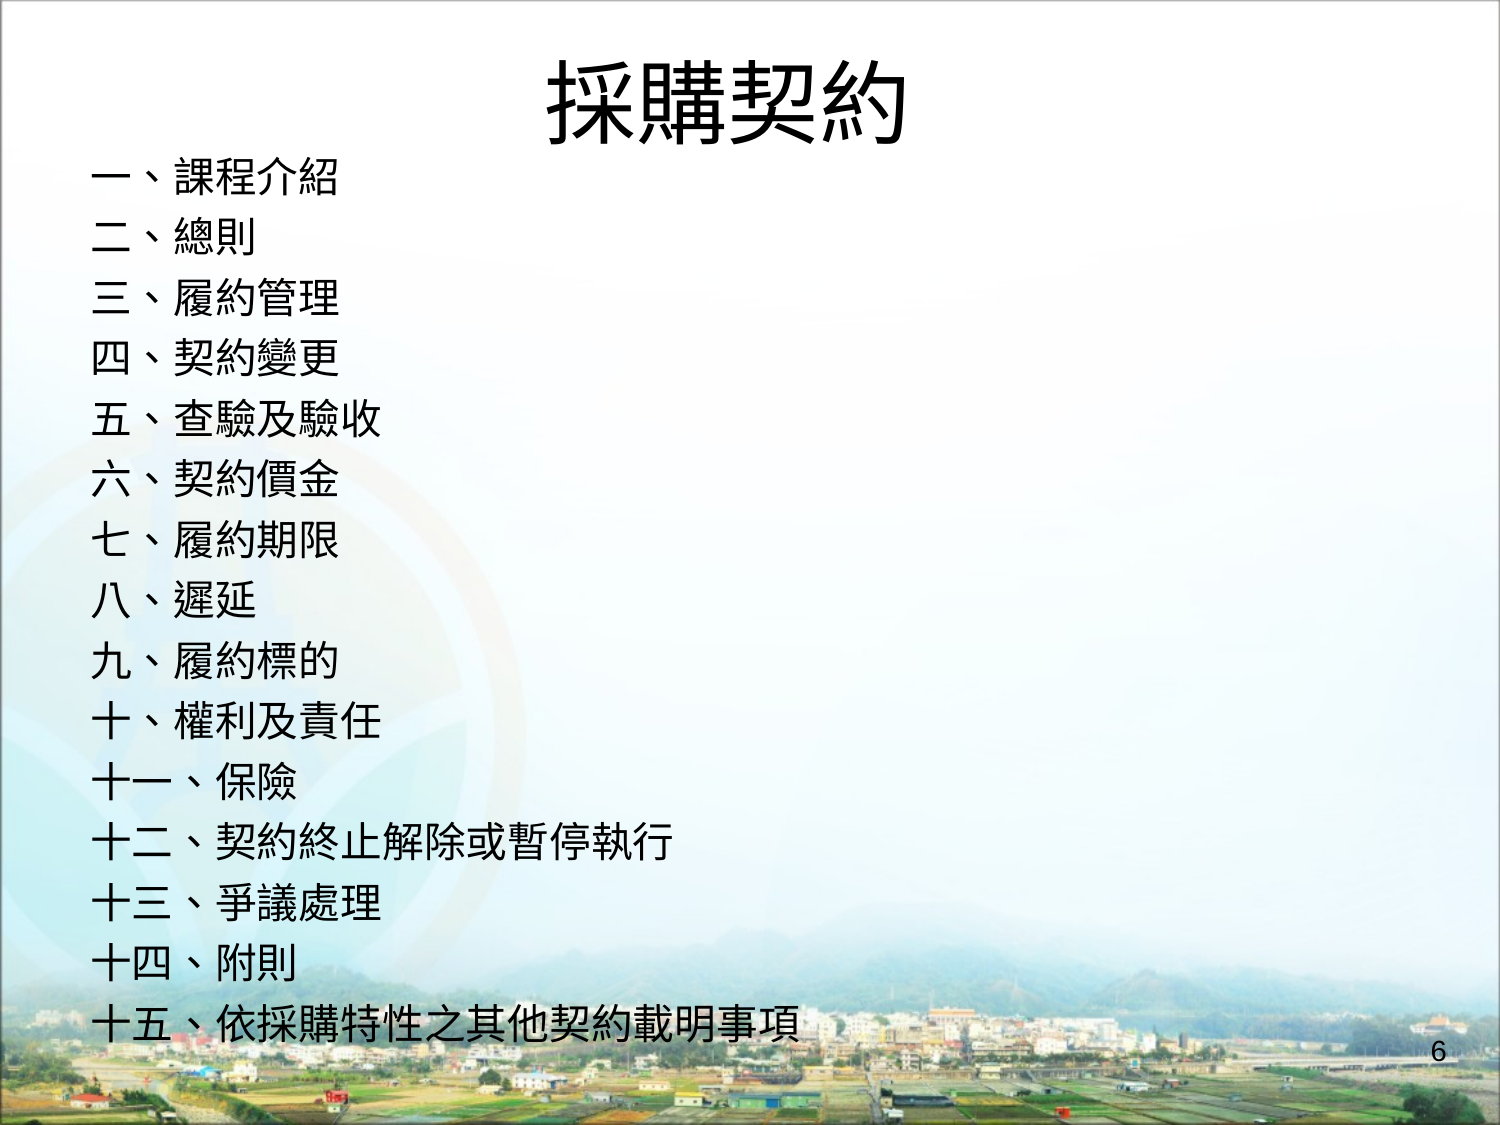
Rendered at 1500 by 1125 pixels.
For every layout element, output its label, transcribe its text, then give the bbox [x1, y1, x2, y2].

title 採購契約 [53, 42, 1404, 159]
list 一、課程介紹 二、總則 三、履約管理 四、契約變更 五、查驗及驗收 六、契約價金 七、履約期限 八、遲延 九、履約標的 十、權利及責任 十一、保險 十二、契約終止解除或暫停執行 十三、爭議處理 十四、附則 十五、依採購特性之其他契約載明事項 [75, 143, 1426, 1103]
text_box <編號> [1111, 1024, 1462, 1103]
picture [0, 0, 1500, 1125]
